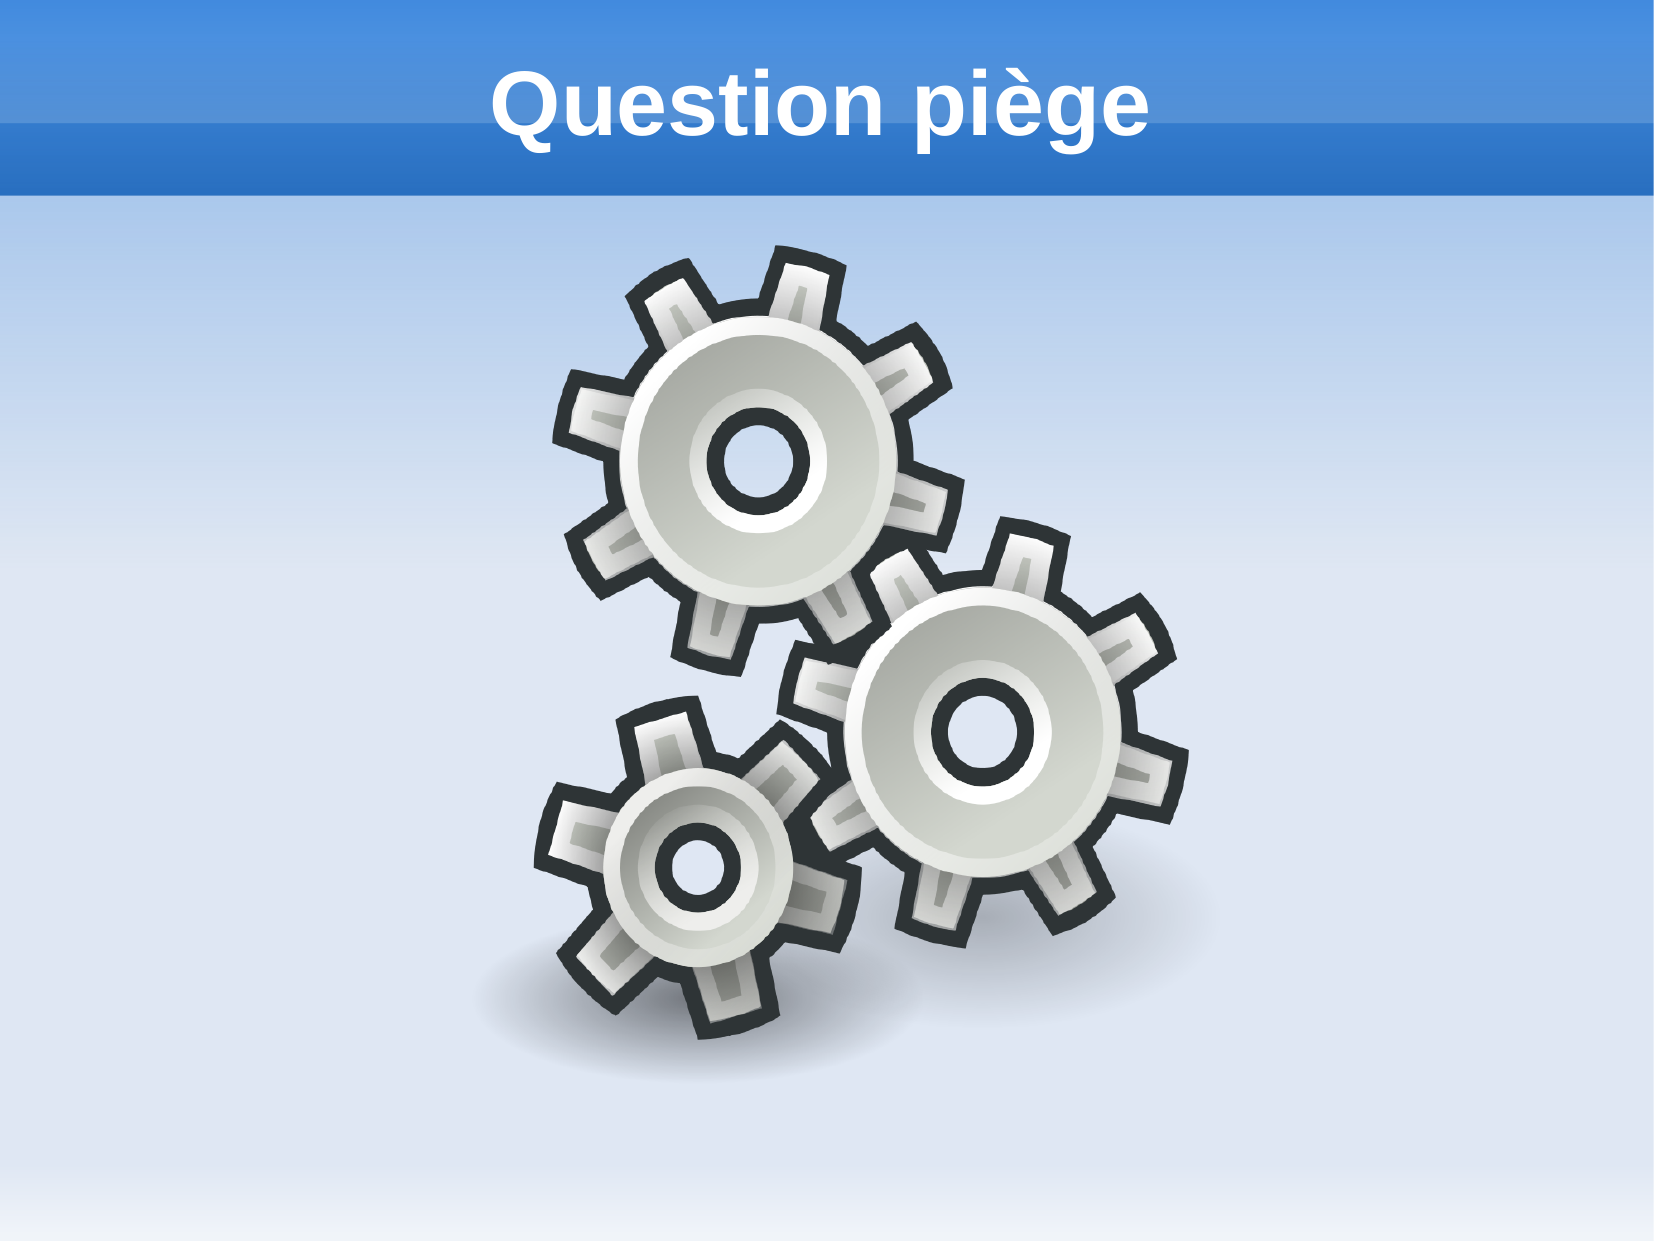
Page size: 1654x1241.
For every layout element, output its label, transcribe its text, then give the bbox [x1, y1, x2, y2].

title Question piège [76, 0, 1565, 208]
picture [0, 0, 1654, 1241]
